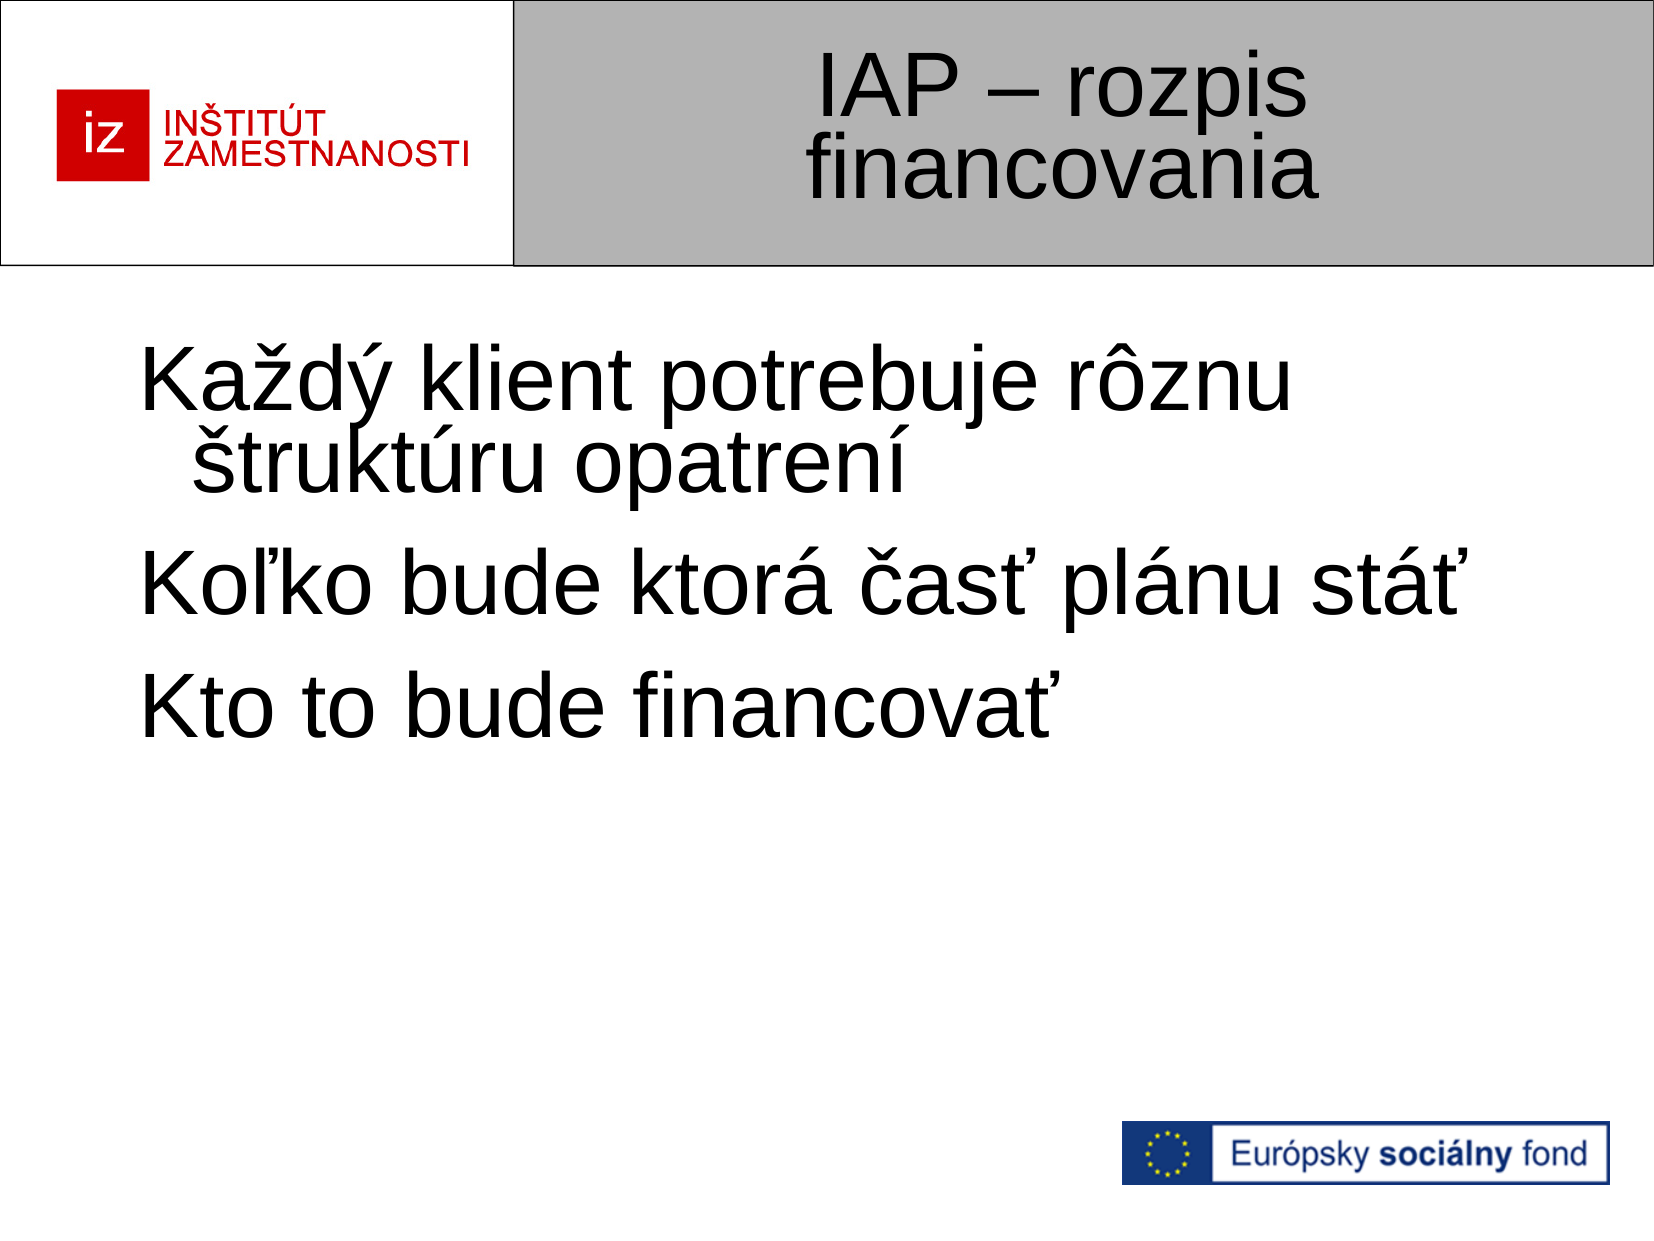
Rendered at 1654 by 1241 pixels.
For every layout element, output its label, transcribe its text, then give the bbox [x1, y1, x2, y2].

list Každý klient potrebuje rôznu štruktúru opatrení Koľko bude ktorá časť plánu stáť Kto to bude financovať [121, 344, 1533, 1127]
picture [5, 8, 512, 257]
picture [1122, 1121, 1610, 1185]
title IAP – rozpis financovania [561, 29, 1565, 237]
